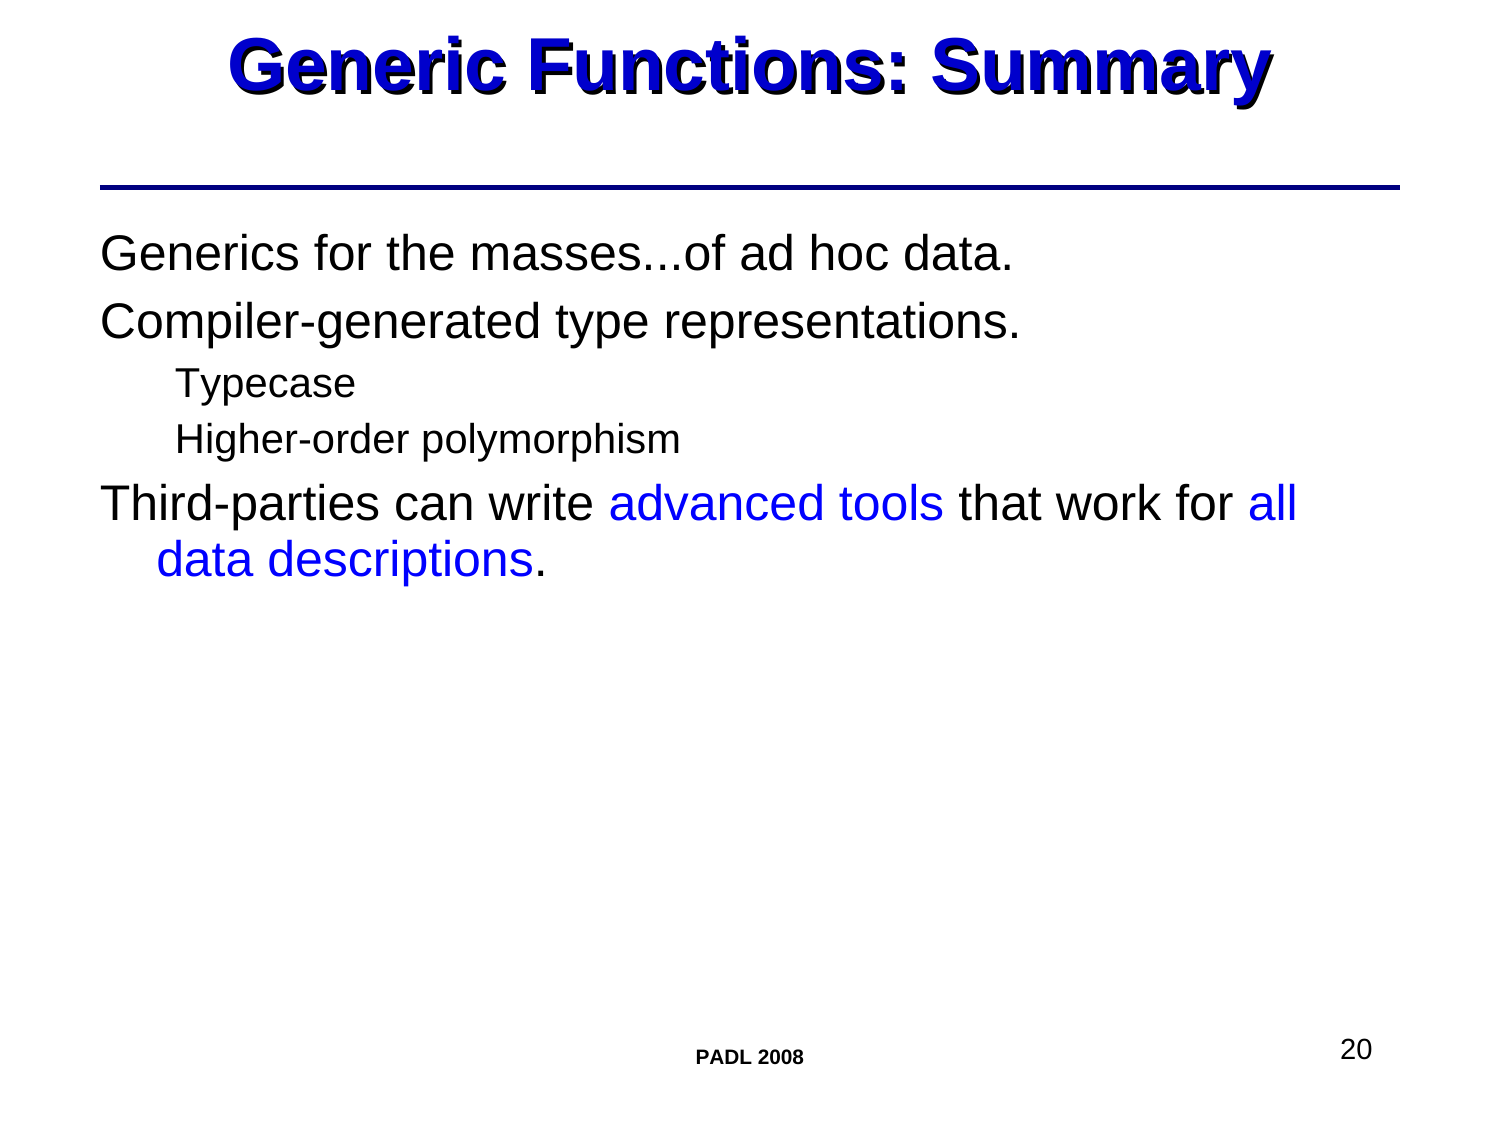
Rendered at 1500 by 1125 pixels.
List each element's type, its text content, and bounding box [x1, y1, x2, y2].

list Generics for the masses...of ad hoc data. Compiler-generated type representations. Typecase Higher-order polymorphism Third-parties can write advanced tools that work for all data descriptions. [99, 224, 1375, 986]
title Generic Functions: Summary [99, 0, 1401, 156]
